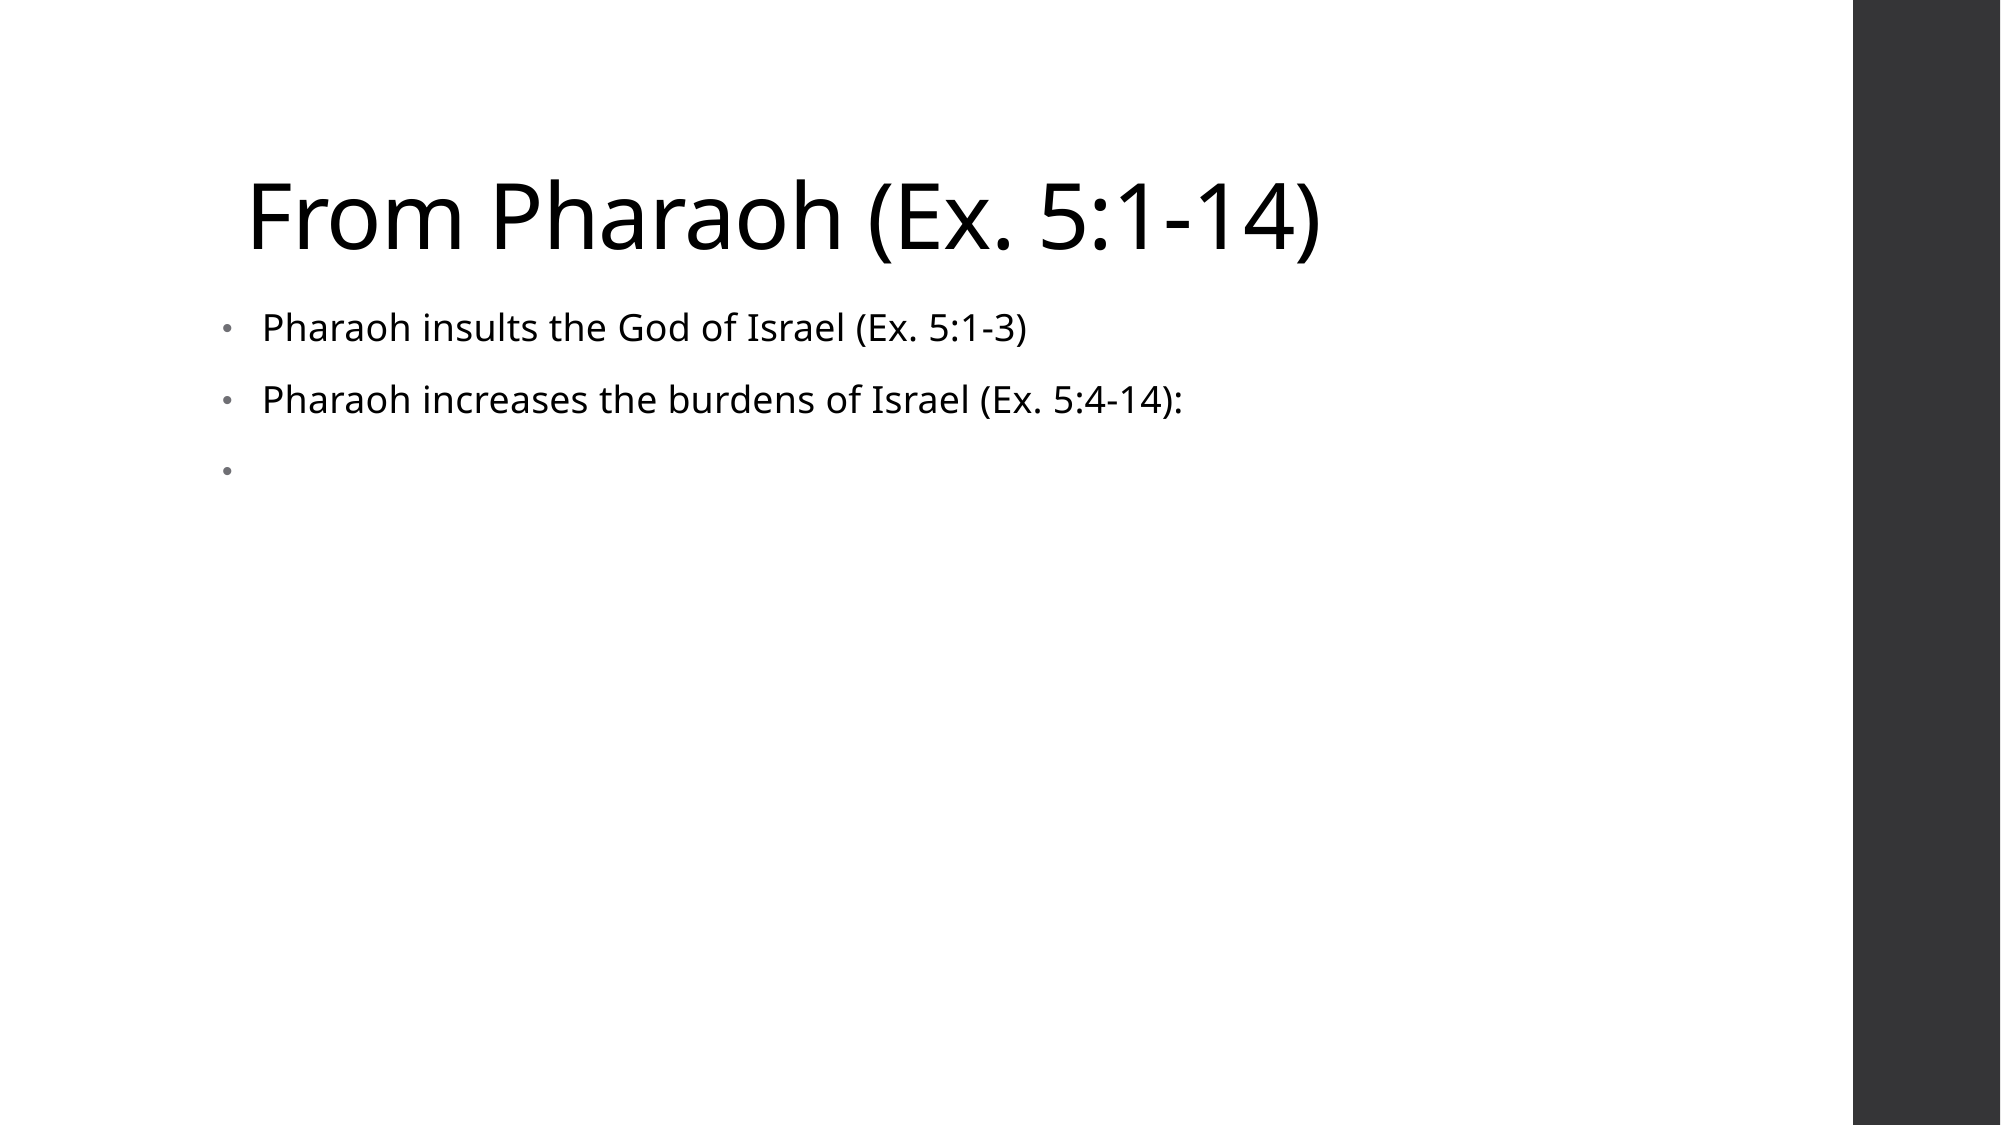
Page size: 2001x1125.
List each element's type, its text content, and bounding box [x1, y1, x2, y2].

list Pharaoh insults the God of Israel (Ex. 5:1-3) Pharaoh increases the burdens of Israel (Ex. 5:4-14): [206, 299, 1617, 1014]
title From Pharaoh (Ex. 5:1-14) [206, 60, 1797, 278]
